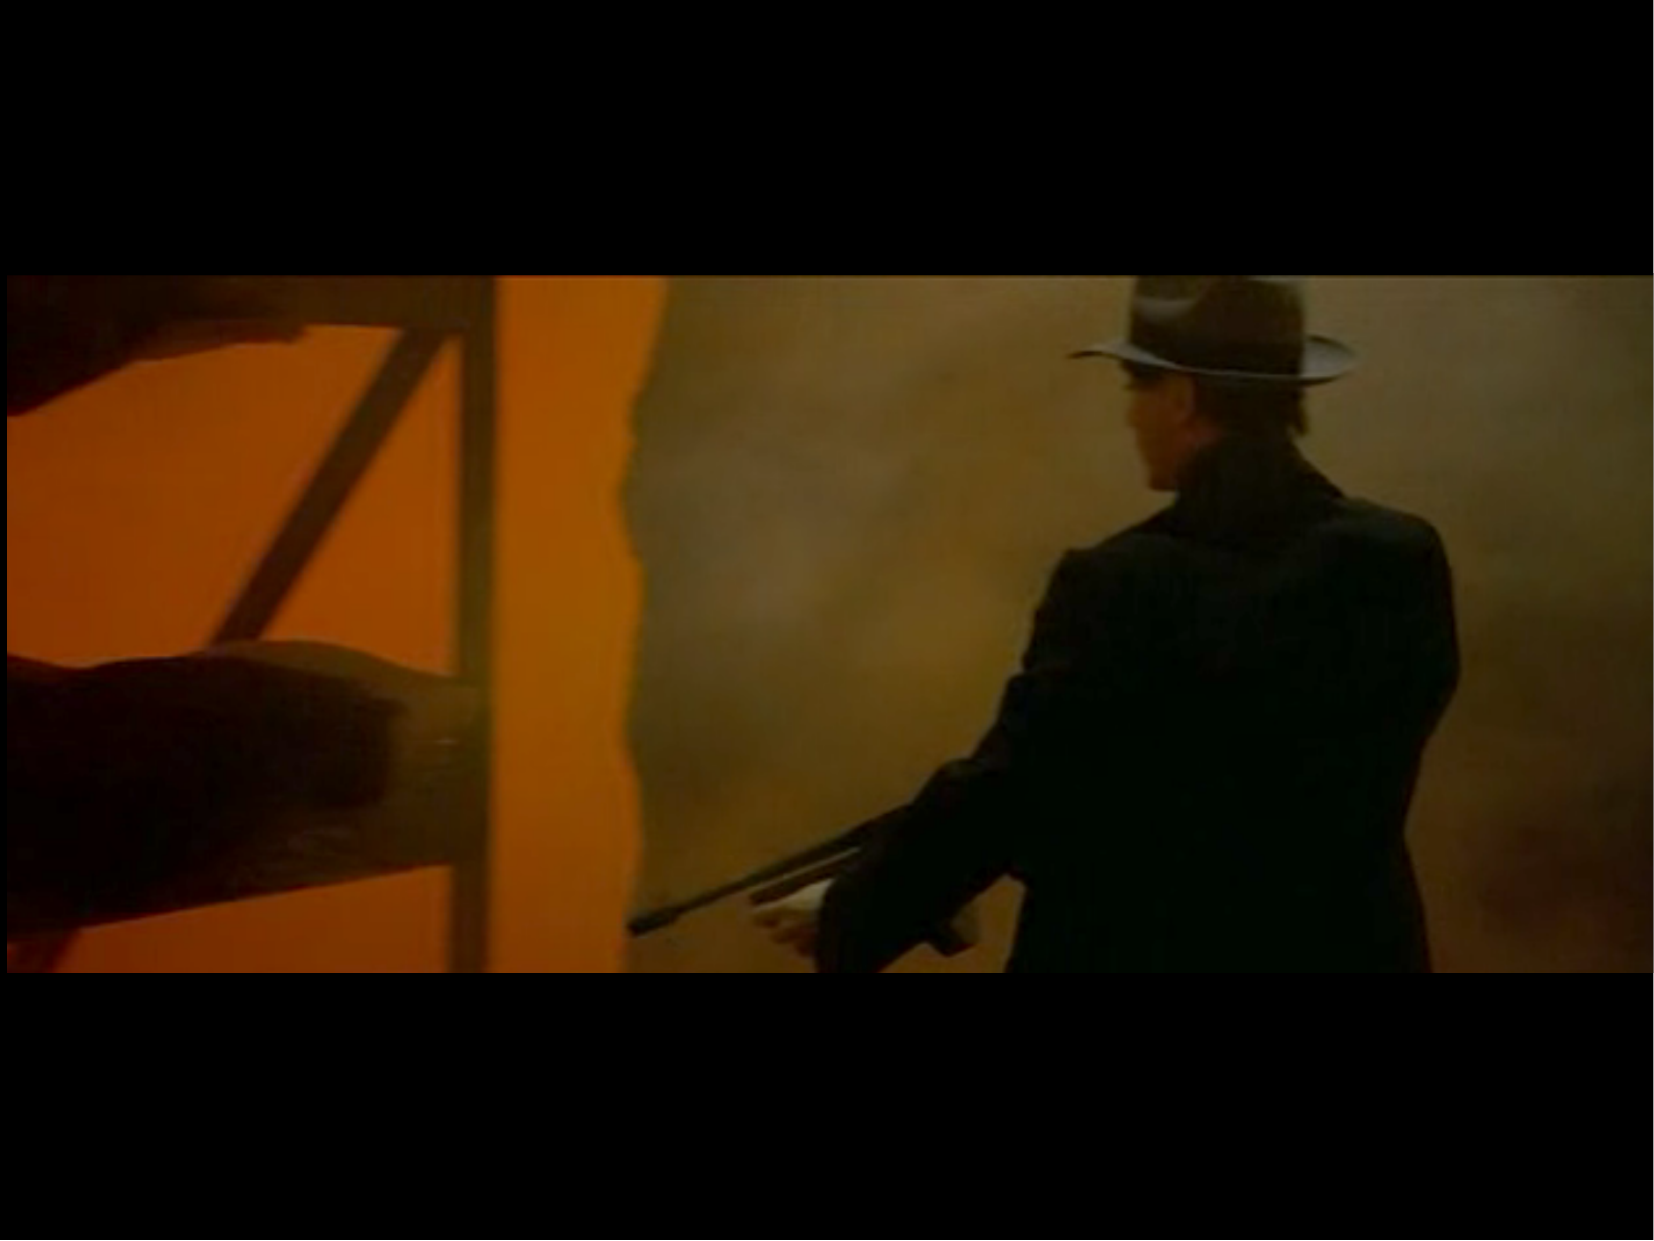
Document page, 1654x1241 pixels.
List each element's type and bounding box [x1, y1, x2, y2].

picture [7, 273, 1654, 973]
